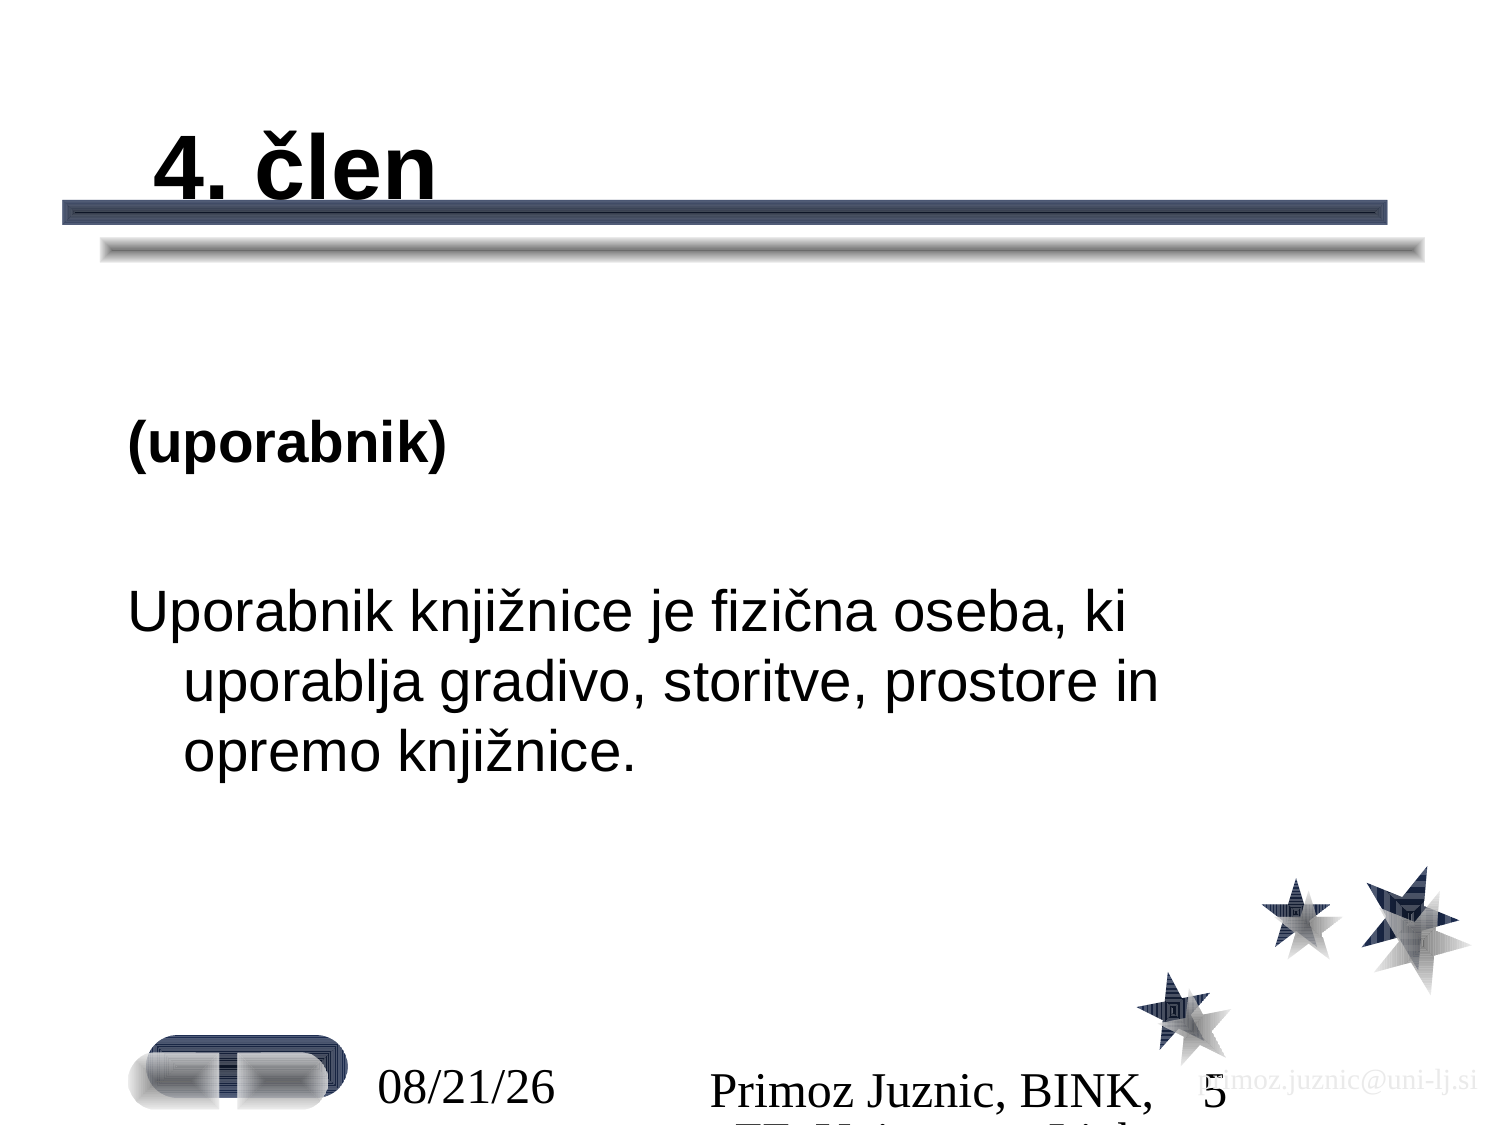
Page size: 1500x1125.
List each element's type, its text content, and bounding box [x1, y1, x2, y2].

title 4. člen [112, 37, 1388, 225]
list (uporabnik) Uporabnik knjižnice je fizična oseba, ki uporablja gradivo, storitve, prostore in opremo knjižnice. [112, 312, 1388, 988]
